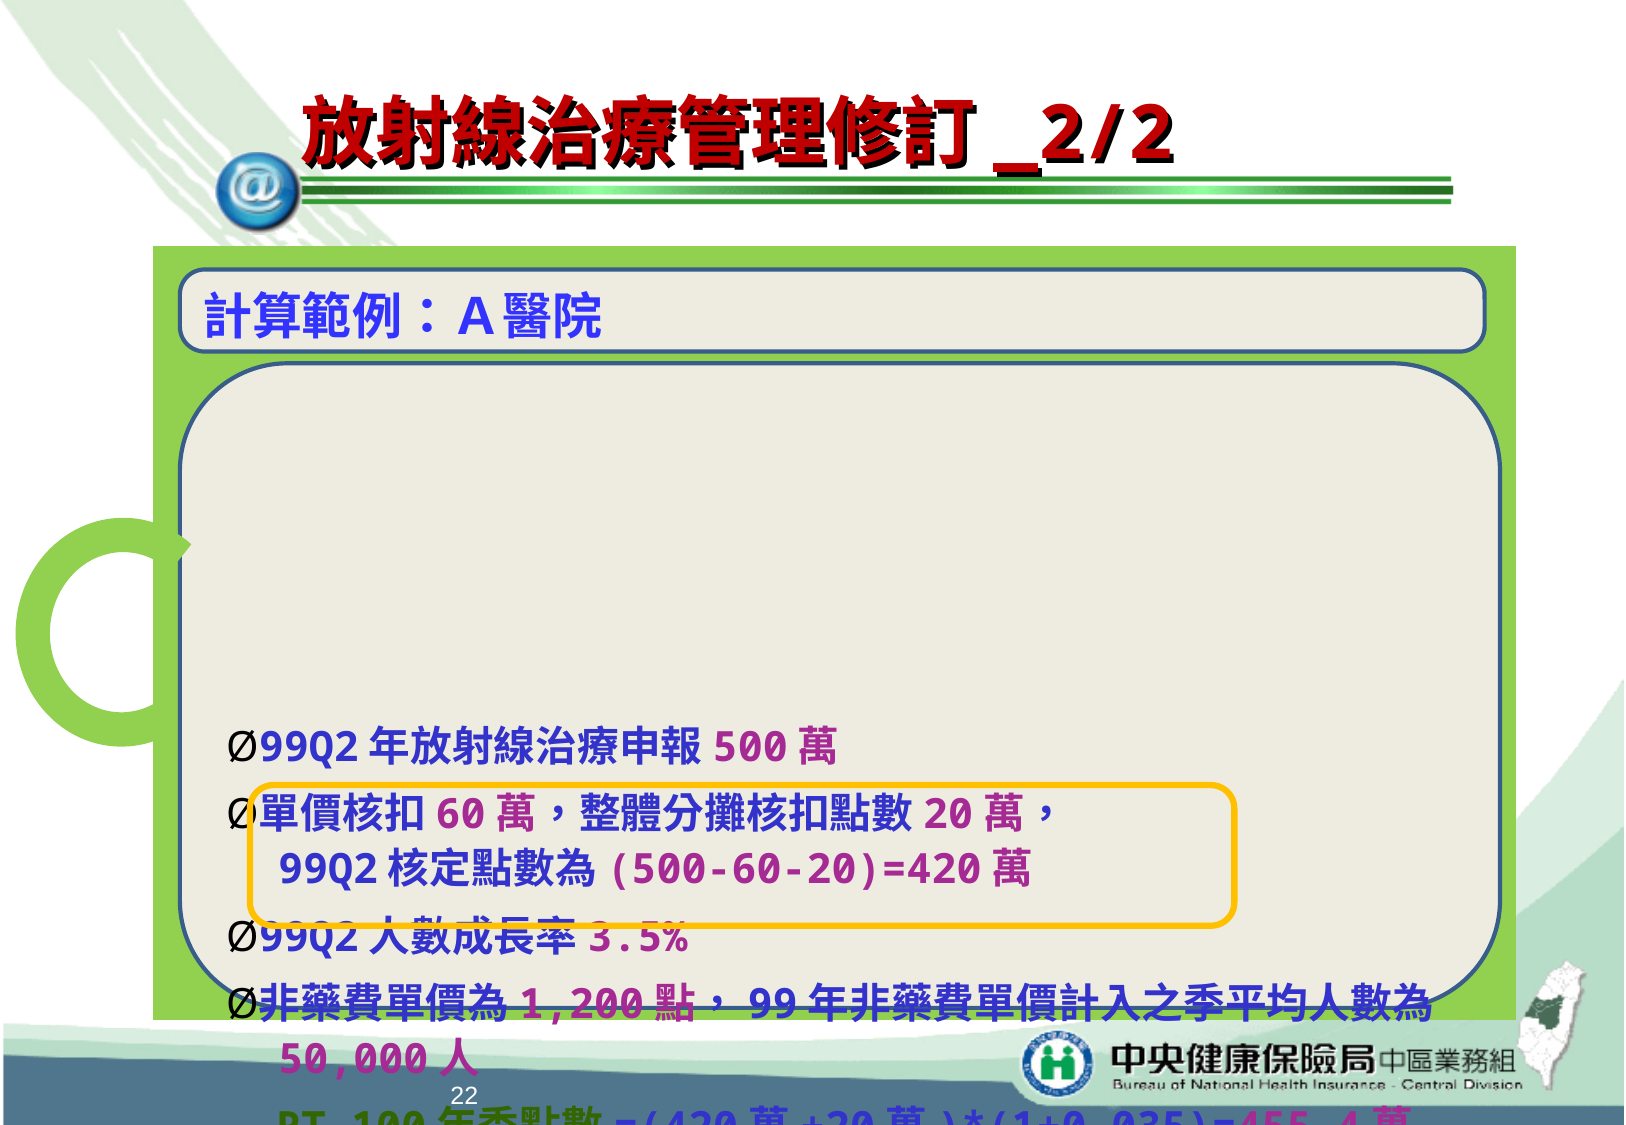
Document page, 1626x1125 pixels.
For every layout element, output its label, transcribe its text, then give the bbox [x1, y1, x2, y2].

text_box [1157, 1008, 1201, 1020]
text_box [446, 1016, 457, 1020]
text_box [435, 1008, 443, 1020]
text_box [1384, 1008, 1399, 1020]
text_box [1206, 1008, 1243, 1020]
text_box [1067, 1008, 1085, 1020]
text_box [286, 1008, 318, 1020]
text_box [373, 1008, 402, 1020]
text_box [233, 995, 243, 1011]
text_box [504, 1008, 676, 1020]
text_box [1090, 1008, 1111, 1020]
text_box [323, 1008, 354, 1020]
text_box 計算範例：Ａ醫院 [179, 269, 1485, 352]
text_box [693, 1008, 828, 1020]
text_box [1026, 1008, 1034, 1020]
text_box [833, 1008, 860, 1020]
text_box [680, 1008, 688, 1016]
text_box 放射線治療管理修訂_2/2 [285, 35, 1492, 223]
text_box [1109, 1008, 1134, 1020]
text_box [476, 1009, 501, 1020]
text_box [1248, 1008, 1300, 1020]
text_box [1338, 1008, 1359, 1020]
text_box [877, 1008, 909, 1020]
text_box [604, 1008, 611, 1014]
text_box [1037, 1016, 1048, 1020]
text_box [1368, 1008, 1379, 1017]
text_box [355, 1015, 373, 1020]
text_box [407, 1008, 430, 1020]
text_box [945, 1015, 963, 1020]
text_box [629, 1008, 636, 1014]
text_box [1131, 1008, 1156, 1020]
text_box [963, 1008, 992, 1020]
text_box [237, 1001, 252, 1015]
text_box [460, 1008, 474, 1020]
text_box [269, 1008, 281, 1020]
text_box [15, 246, 1516, 1020]
text_box [1317, 1008, 1342, 1020]
text_box [1401, 1009, 1426, 1020]
text_box [1303, 1008, 1319, 1020]
text_box 99Q2年放射線治療申報500萬 單價核扣60萬，整體分攤核扣點數20萬， 99Q2核定點數為(500-60-20)=420萬 99Q2人數成長率3.5% 非藥費單價為1,200點，99年非藥費單價計入之季平均人數為 50,000人 RT_100年季點數=(420萬+20萬)*(1+0.035)=455.4萬 回歸整體非藥費單價=1200+455.4萬/50,000=1291.08 ※101年之後與全院同步不再另外計算RT的點數及單價 [179, 363, 1501, 1008]
text_box [435, 1065, 815, 1125]
text_box [860, 1008, 872, 1020]
text_box [1376, 1015, 1385, 1020]
text_box [997, 1008, 1021, 1020]
text_box [1051, 1008, 1062, 1020]
text_box [914, 1008, 944, 1020]
